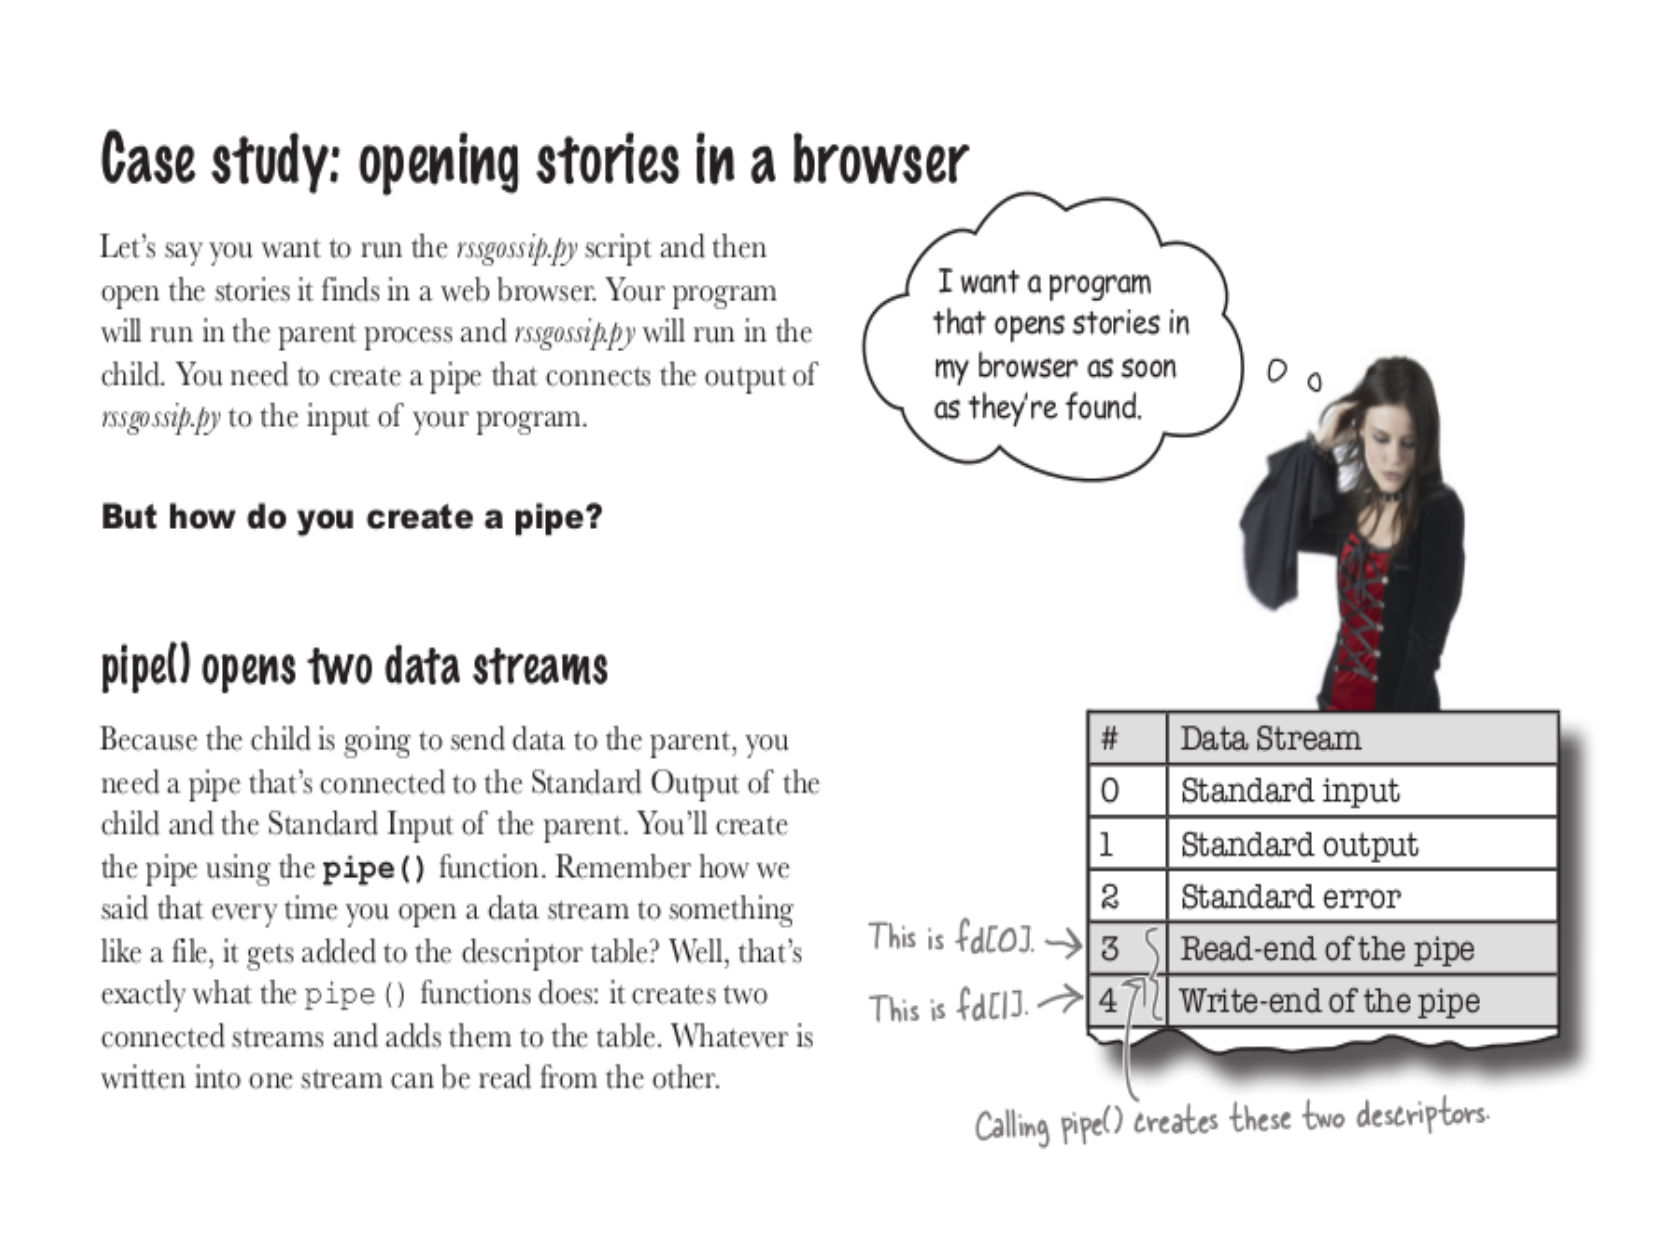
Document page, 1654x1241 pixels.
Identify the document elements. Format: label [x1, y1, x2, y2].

picture [23, 106, 1607, 1158]
